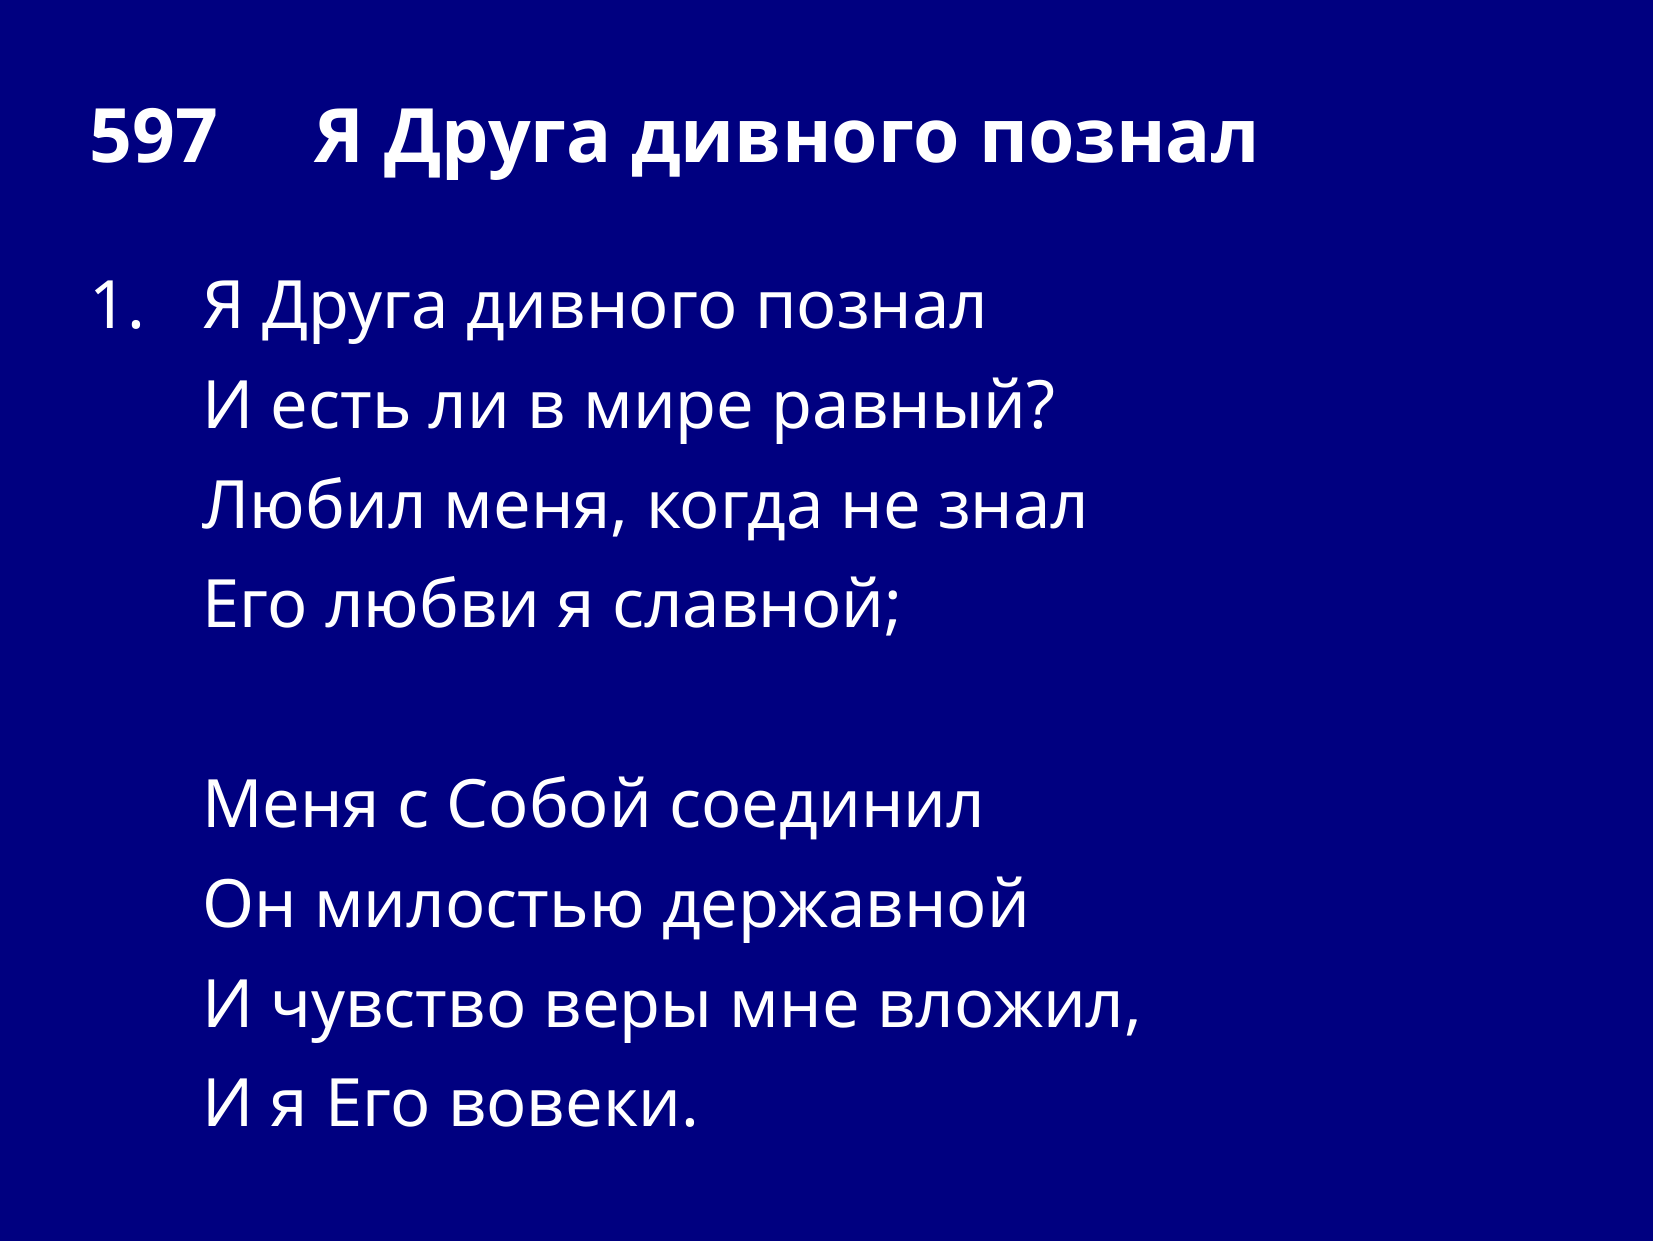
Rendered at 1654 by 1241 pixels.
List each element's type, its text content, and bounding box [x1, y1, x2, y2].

text_box 1. Я Друга дивного познал И есть ли в мире равный? Любил меня, когда не знал Его любви я славной; Меня с Собой соединил Он милостью державной И чувство веры мне вложил, И я Его вовеки. [75, 188, 1576, 1163]
text_box 597 Я Друга дивного познал [75, 75, 1576, 188]
